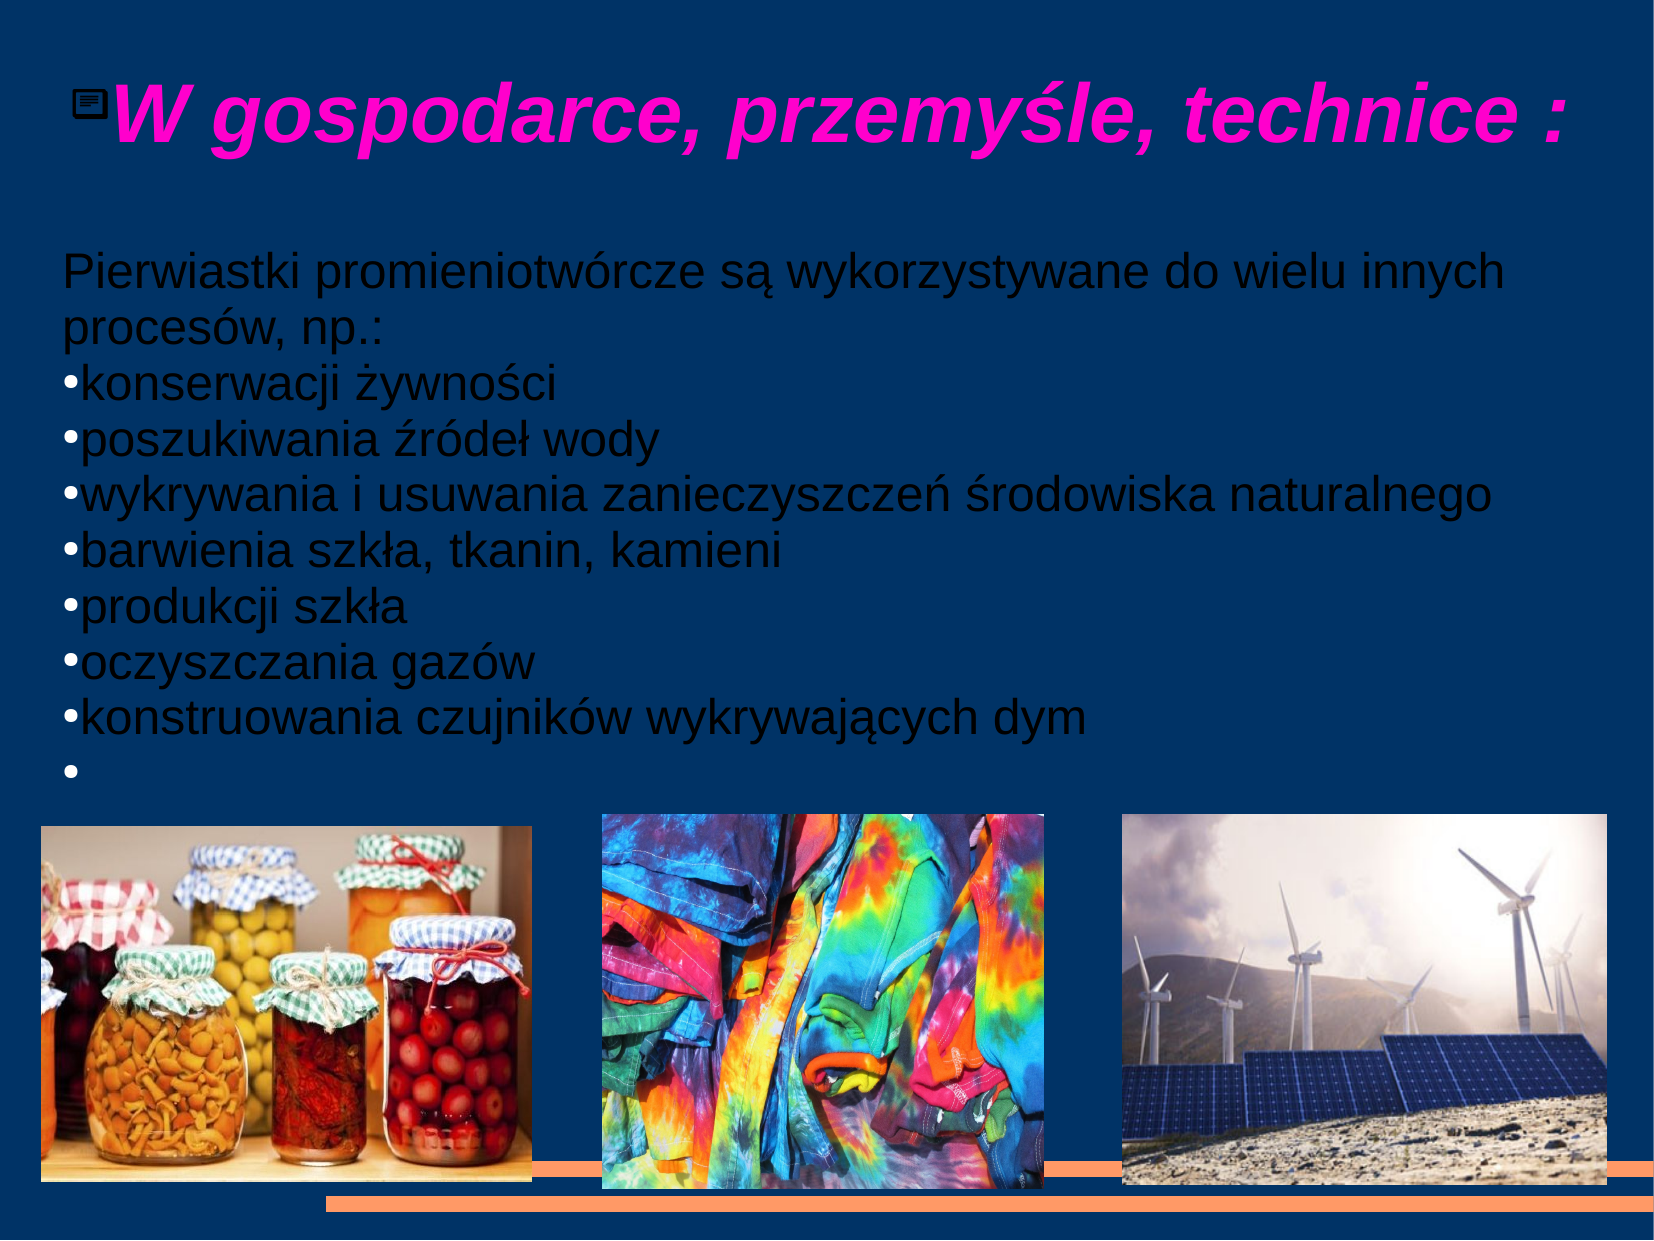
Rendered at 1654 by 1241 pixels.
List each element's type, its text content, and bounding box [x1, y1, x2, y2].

picture [1122, 814, 1607, 1185]
title W gospodarce, przemyśle, technice : [35, 5, 1607, 213]
text_box Pierwiastki promieniotwórcze są wykorzystywane do wielu innych procesów, np.: konserwacji żywności poszukiwania źródeł wody wykrywania i usuwania zanieczyszczeń środowiska naturalnego barwienia szkła, tkanin, kamieni produkcji szkła oczyszczania gazów konstruowania czujników wykrywających dym [47, 236, 1607, 1067]
picture [602, 814, 1044, 1189]
picture [41, 826, 532, 1182]
